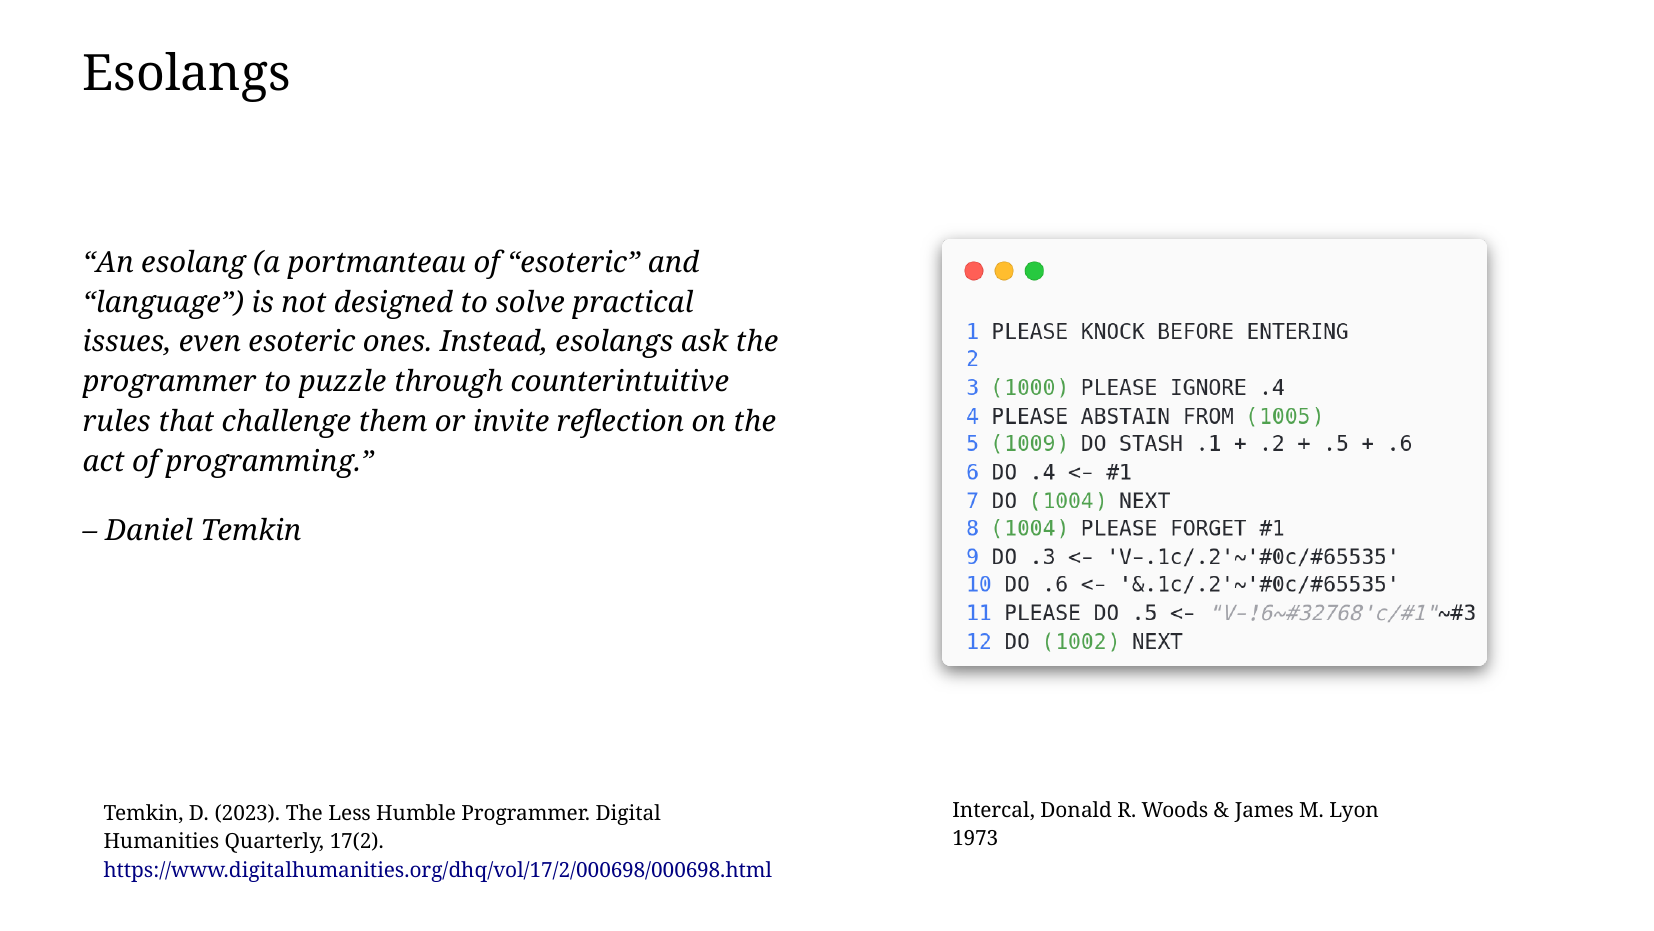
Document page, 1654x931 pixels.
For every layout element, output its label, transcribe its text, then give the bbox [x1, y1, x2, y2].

text_box Intercal, Donald R. Woods & James M. Lyon 1973 [937, 787, 1426, 871]
title Esolangs [82, 37, 1571, 193]
list “An esolang (a portmanteau of “esoteric” and “language”) is not designed to solve practical issues, even esoteric ones. Instead, esolangs ask the programmer to puzzle through counterintuitive rules that challenge them or invite reflection on the act of programming.” – Daniel Temkin [82, 241, 788, 737]
picture [857, 154, 1571, 751]
text_box Temkin, D. (2023). The Less Humble Programmer. Digital Humanities Quarterly, 17(2). https://www.digitalhumanities.org/dhq/vol/17/2/000698/000698.html [88, 791, 788, 891]
